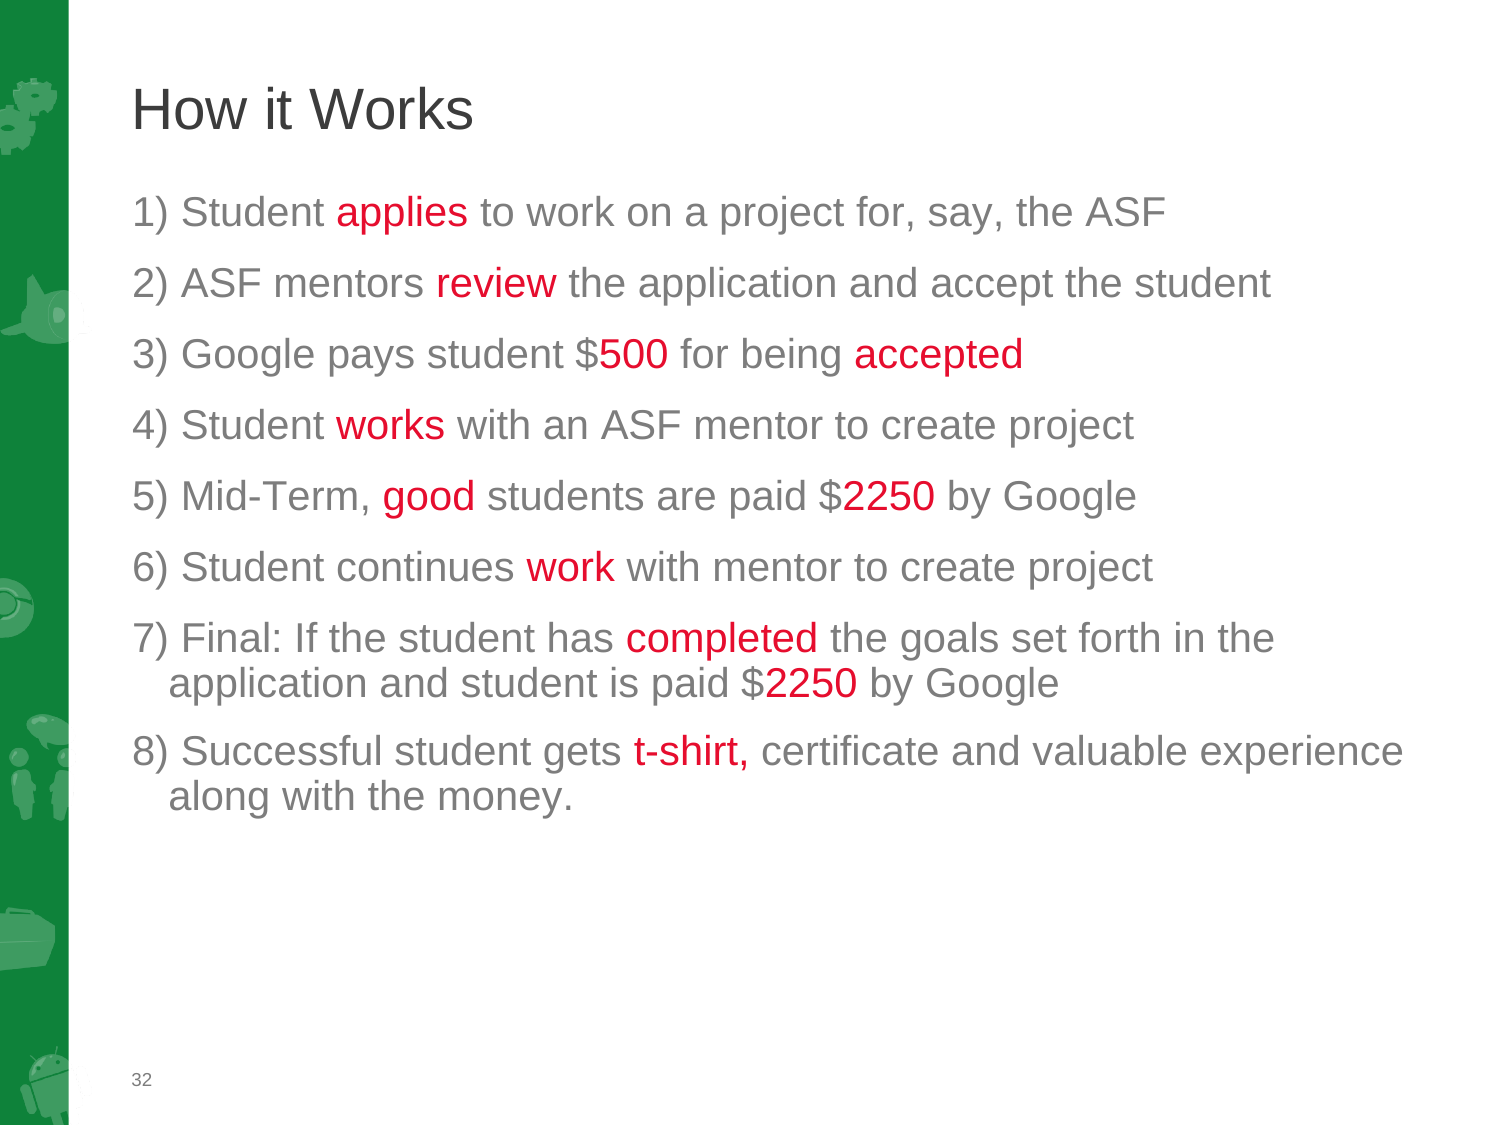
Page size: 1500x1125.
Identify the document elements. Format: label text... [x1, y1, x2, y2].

picture [0, 907, 56, 972]
text_box <number> [116, 1061, 181, 1098]
picture [9, 714, 76, 821]
text_box How it Works [116, 37, 1431, 150]
text_box 1) Student applies to work on a project for, say, the ASF 2) ASF mentors review the application and accept the student 3) Google pays student $500 for being accepted 4) Student works with an ASF mentor to create project 5) Mid-Term, good students are paid $2250 by Google 6) Student continues work with mentor to create project 7) Final: If the student has completed the goals set forth in the application and student is paid $2250 by Google 8) Successful student gets t-shirt, certificate and valuable experience along with the money. [116, 182, 1429, 982]
picture [20, 1046, 92, 1125]
picture [0, 274, 92, 344]
picture [0, 578, 34, 638]
picture [0, 78, 58, 155]
